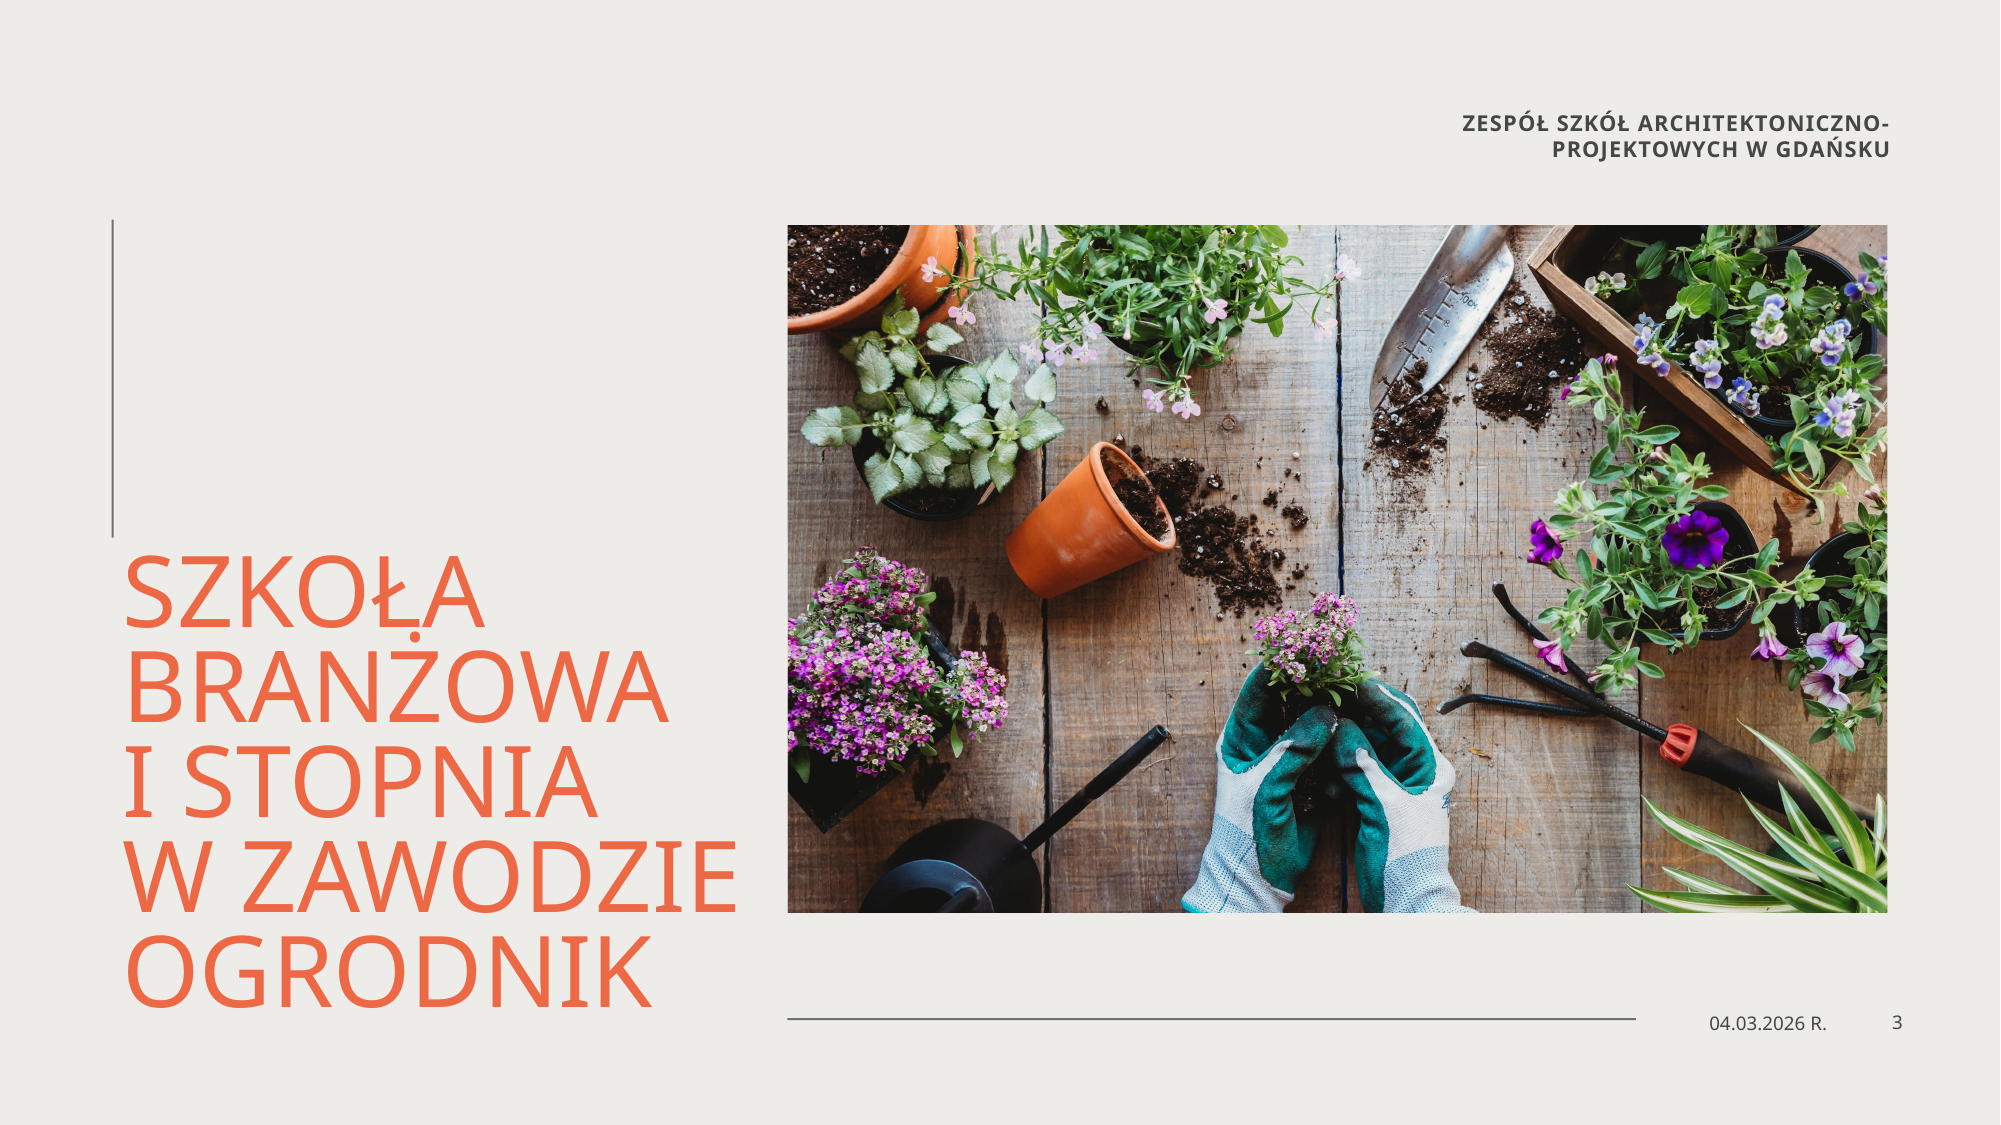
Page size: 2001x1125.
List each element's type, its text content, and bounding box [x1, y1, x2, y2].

slide_number 12 [1842, 993, 1918, 1054]
slide_number 04.03.2026 r. [1636, 993, 1842, 1054]
picture [787, 224, 1888, 913]
footer Zespół Szkół Architektoniczno-Projektowych w Gdańsku [1437, 101, 1906, 175]
title Szkoła branżowa I stopnia w zawodzie ogrodnik [93, 537, 788, 1042]
